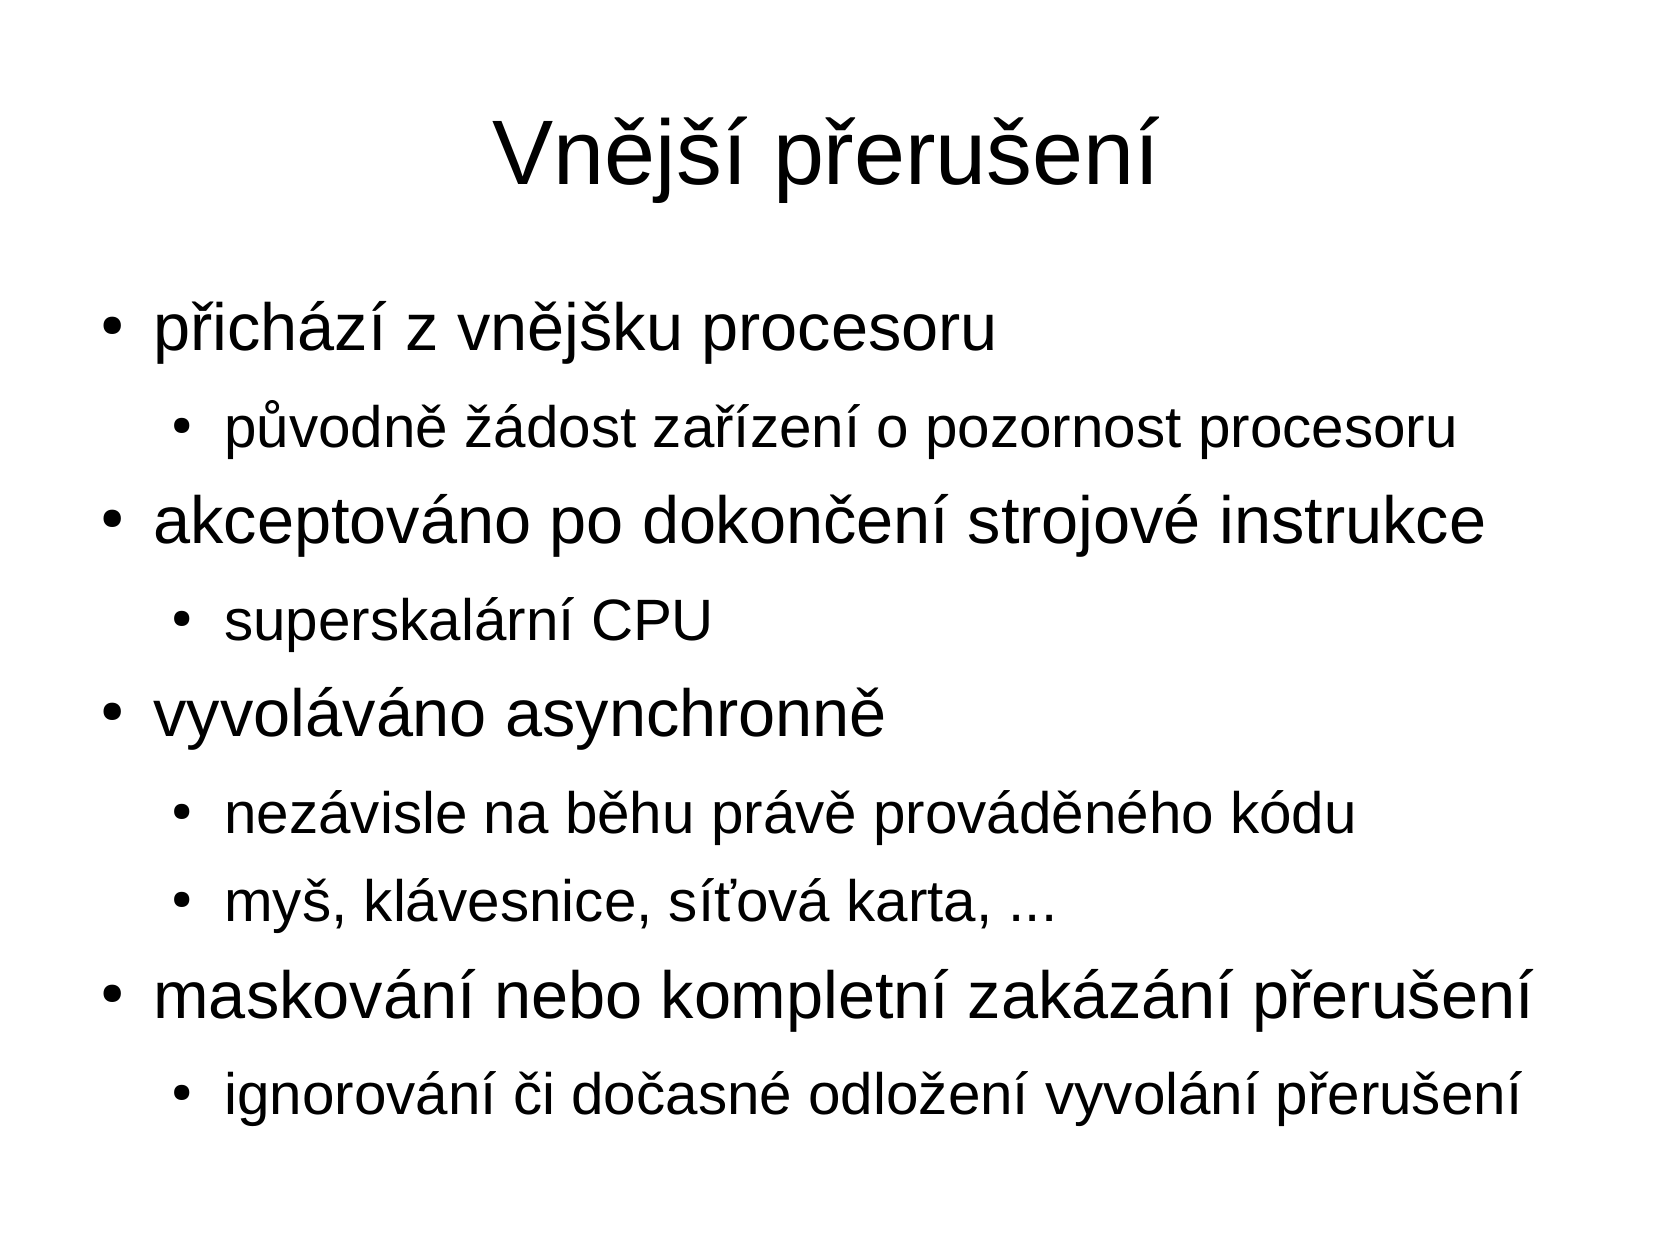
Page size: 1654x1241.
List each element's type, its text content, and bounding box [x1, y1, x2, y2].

title Vnější přerušení [82, 56, 1571, 250]
list přichází z vnějšku procesoru původně žádost zařízení o pozornost procesoru akceptováno po dokončení strojové instrukce superskalární CPU vyvoláváno asynchronně nezávisle na běhu právě prováděného kódu myš, klávesnice, síťová karta, ... maskování nebo kompletní zakázání přerušení ignorování či dočasné odložení vyvolání přerušení [82, 290, 1571, 1126]
